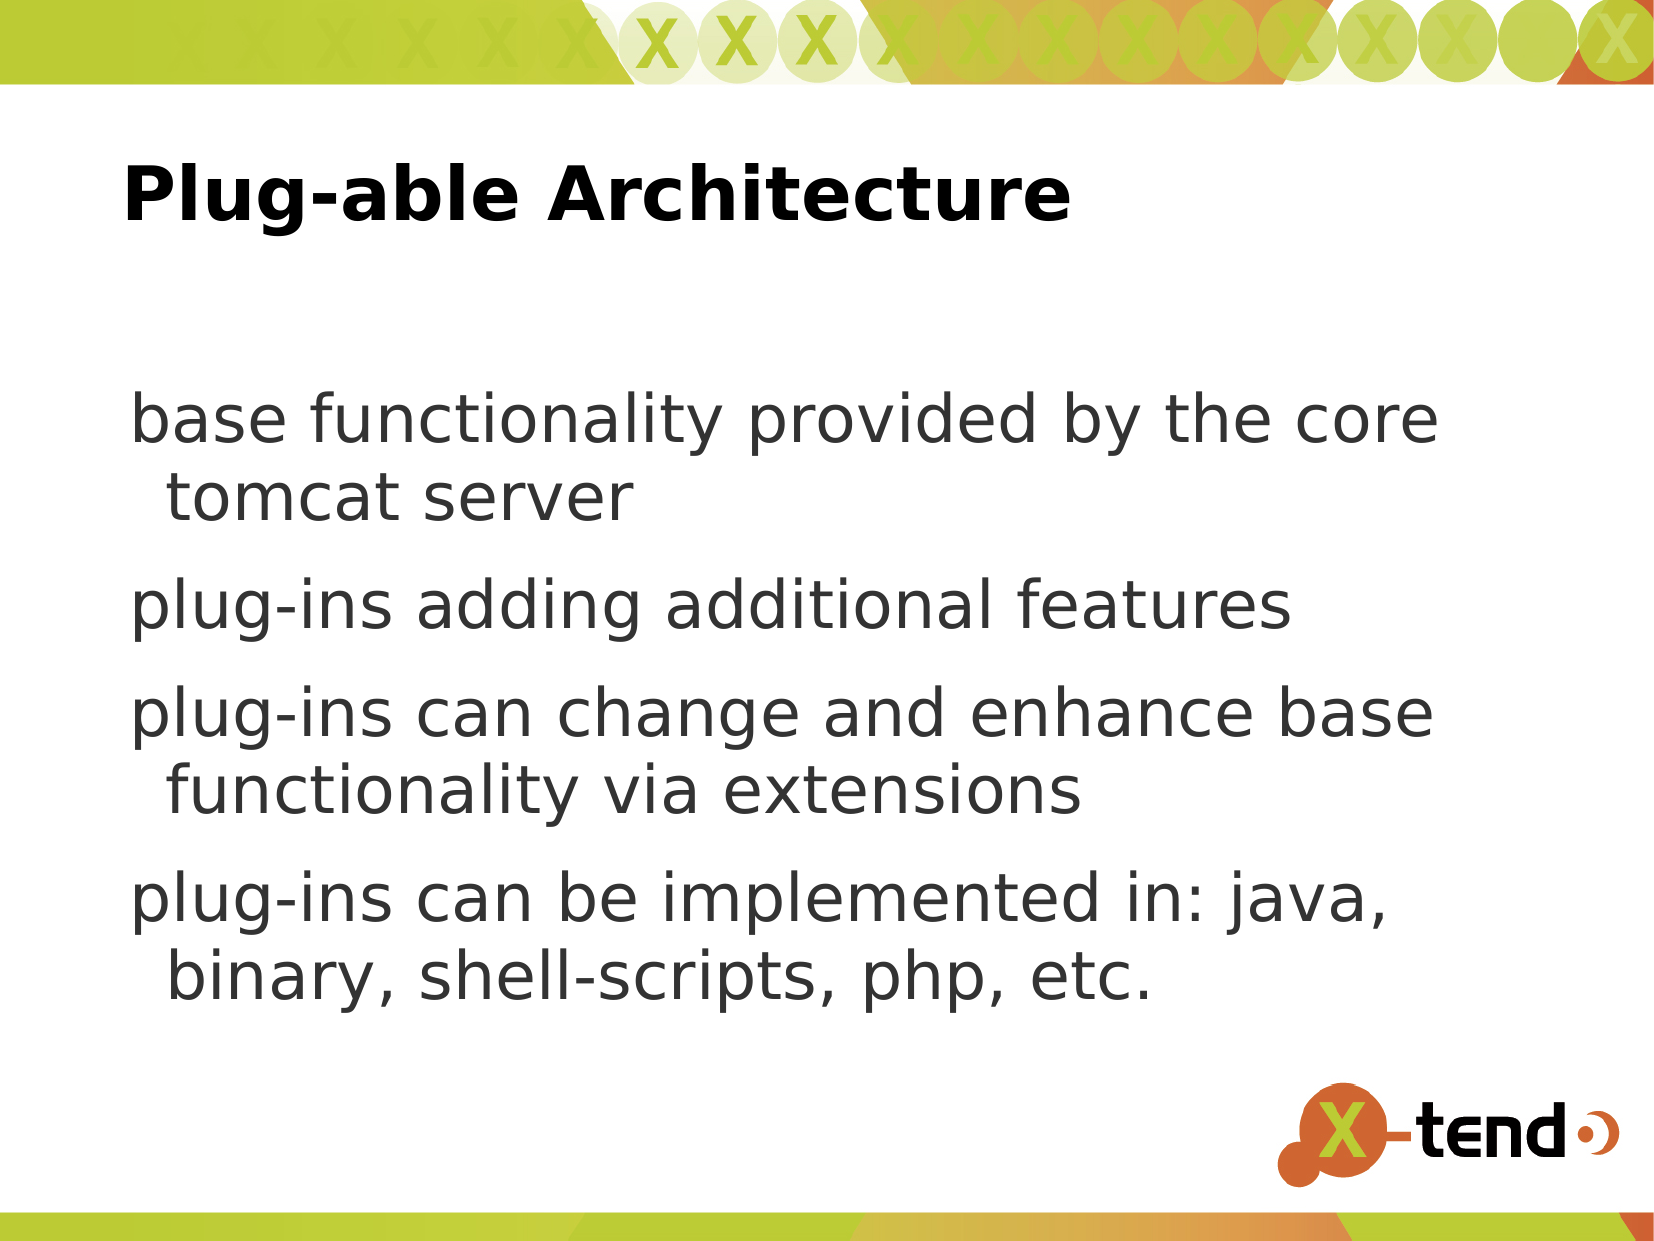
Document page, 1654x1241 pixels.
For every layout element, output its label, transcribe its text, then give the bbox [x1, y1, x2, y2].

text_box base functionality provided by the core tomcat server plug-ins adding additional features plug-ins can change and enhance base functionality via extensions plug-ins can be implemented in: java, binary, shell-scripts, php, etc. [127, 380, 1587, 1209]
picture [0, 0, 1654, 1241]
title Plug-able Architecture [121, 87, 1534, 302]
